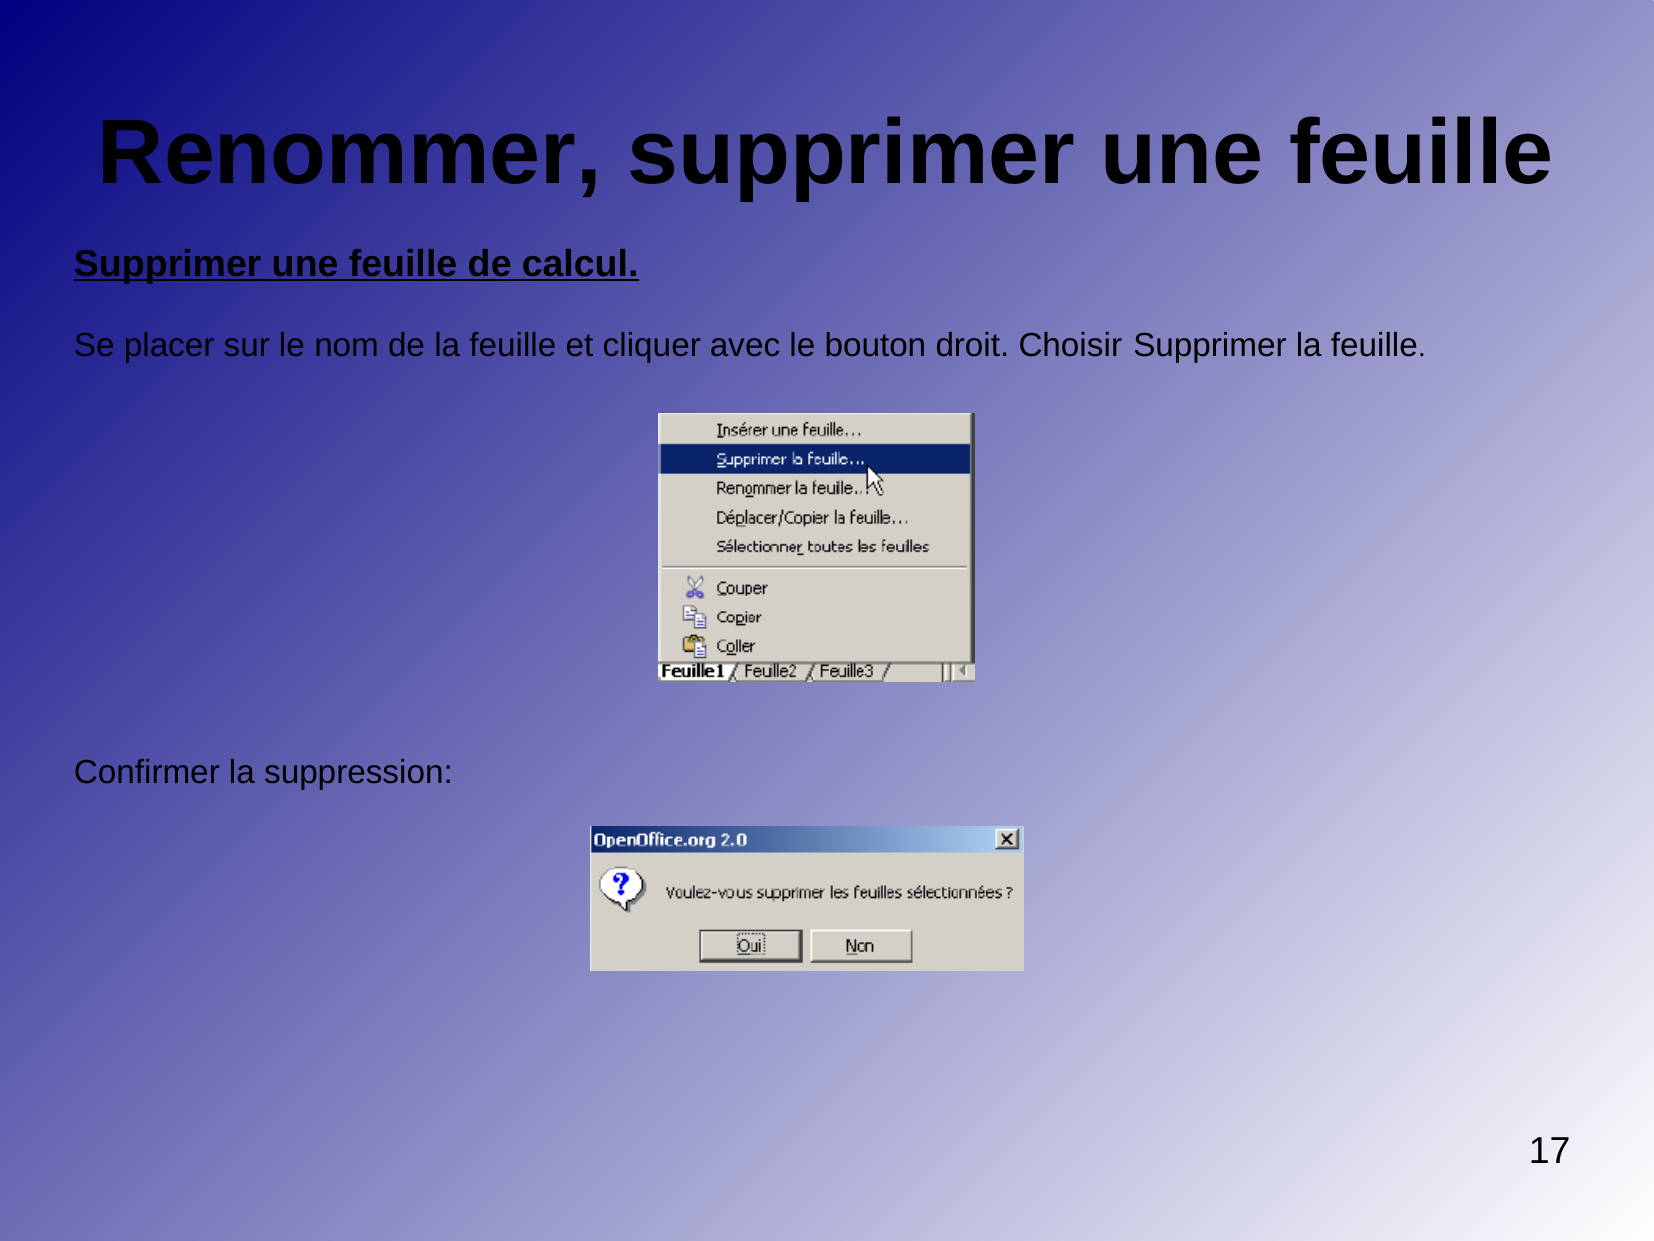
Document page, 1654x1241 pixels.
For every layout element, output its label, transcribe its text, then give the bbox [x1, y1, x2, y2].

title Renommer, supprimer une feuille [82, 56, 1571, 250]
text_box Supprimer une feuille de calcul. Se placer sur le nom de la feuille et cliquer avec le bouton droit. Choisir Supprimer la feuille. Confirmer la suppression: [59, 236, 1506, 860]
picture [658, 413, 975, 683]
picture [590, 826, 1024, 971]
